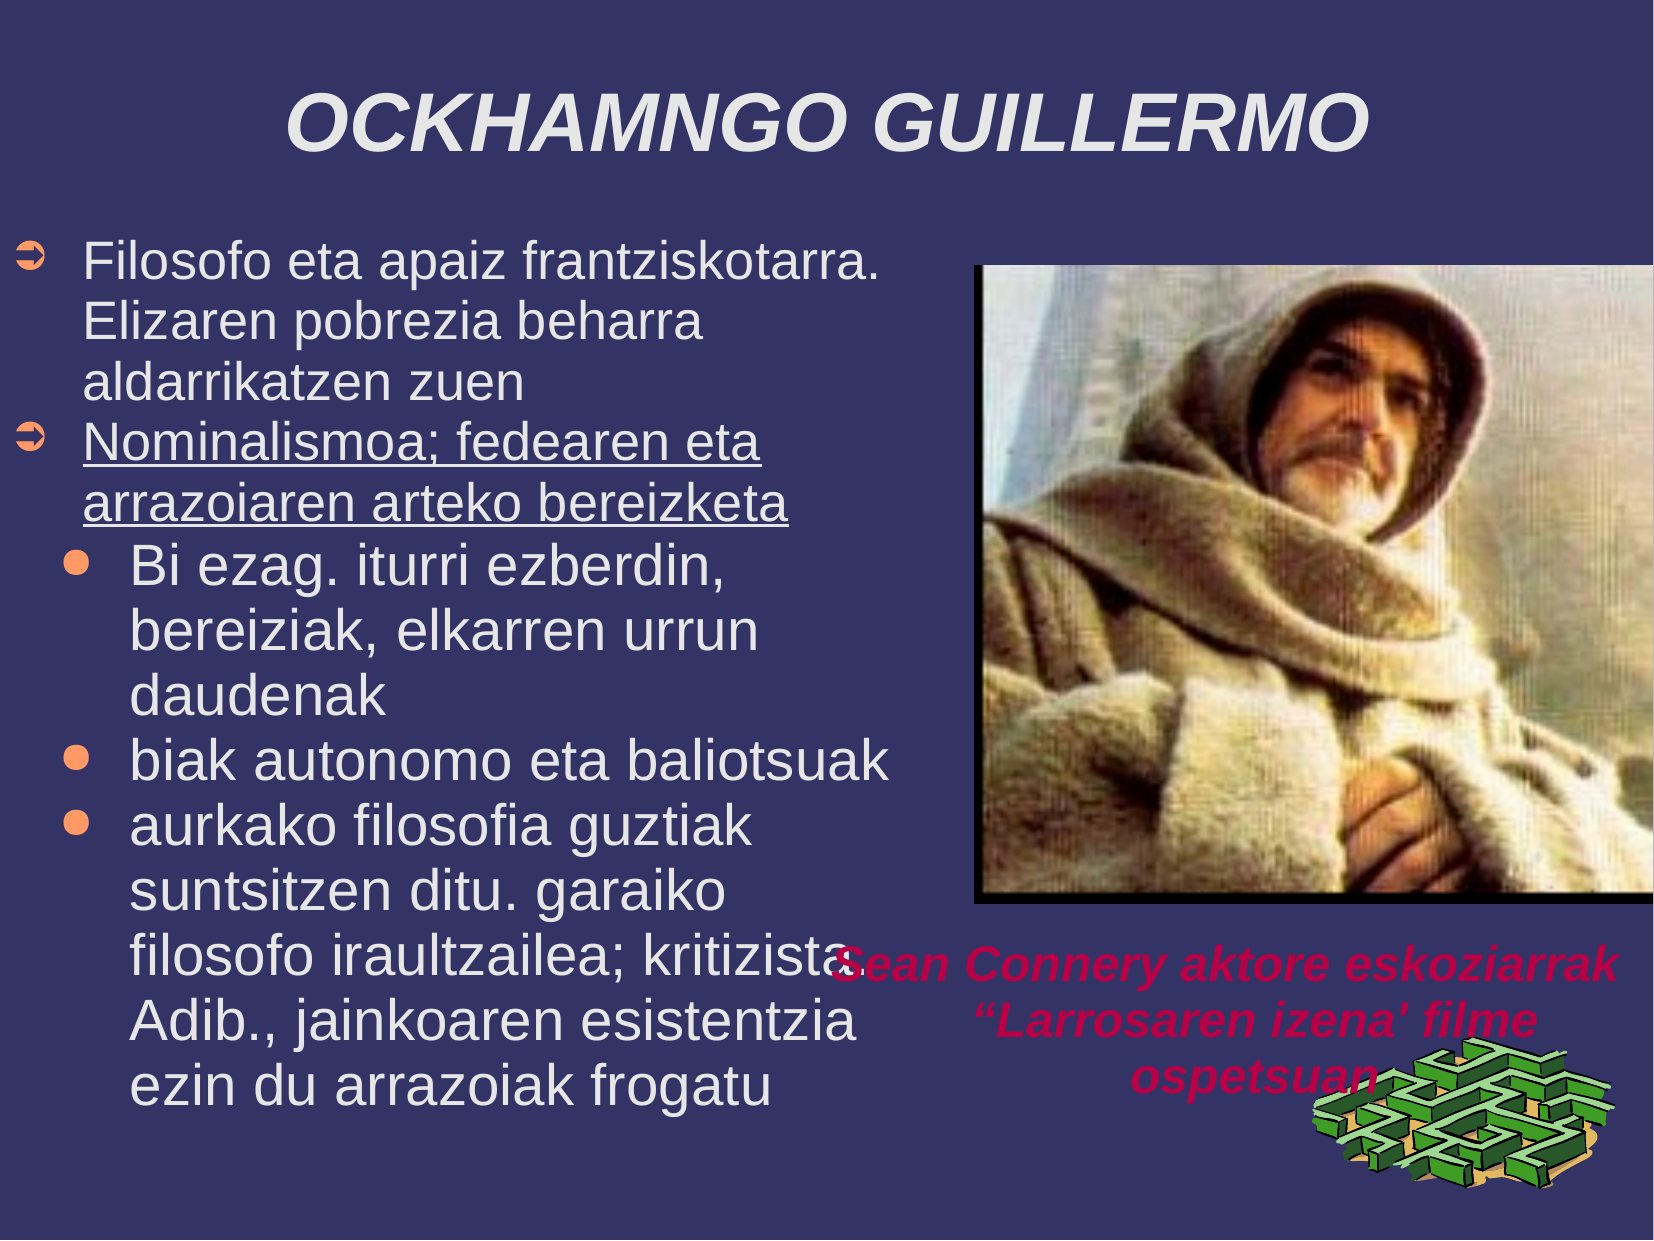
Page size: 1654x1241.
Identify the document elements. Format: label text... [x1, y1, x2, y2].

title Sean Connery aktore eskoziarrak “Larrosaren izena' filme ospetsuan [826, 934, 1625, 1163]
title OCKHAMNGO GUILLERMO [121, 19, 1534, 227]
list Filosofo eta apaiz frantziskotarra. Elizaren pobrezia beharra aldarrikatzen zuen Nominalismoa; fedearen eta arrazoiaren arteko bereizketa Bi ezag. iturri ezberdin, bereiziak, elkarren urrun daudenak biak autonomo eta baliotsuak aurkako filosofia guztiak suntsitzen ditu. garaiko filosofo iraultzailea; kritizista. Adib., jainkoaren esistentzia ezin du arrazoiak frogatu [0, 230, 916, 1117]
picture [974, 265, 1653, 904]
